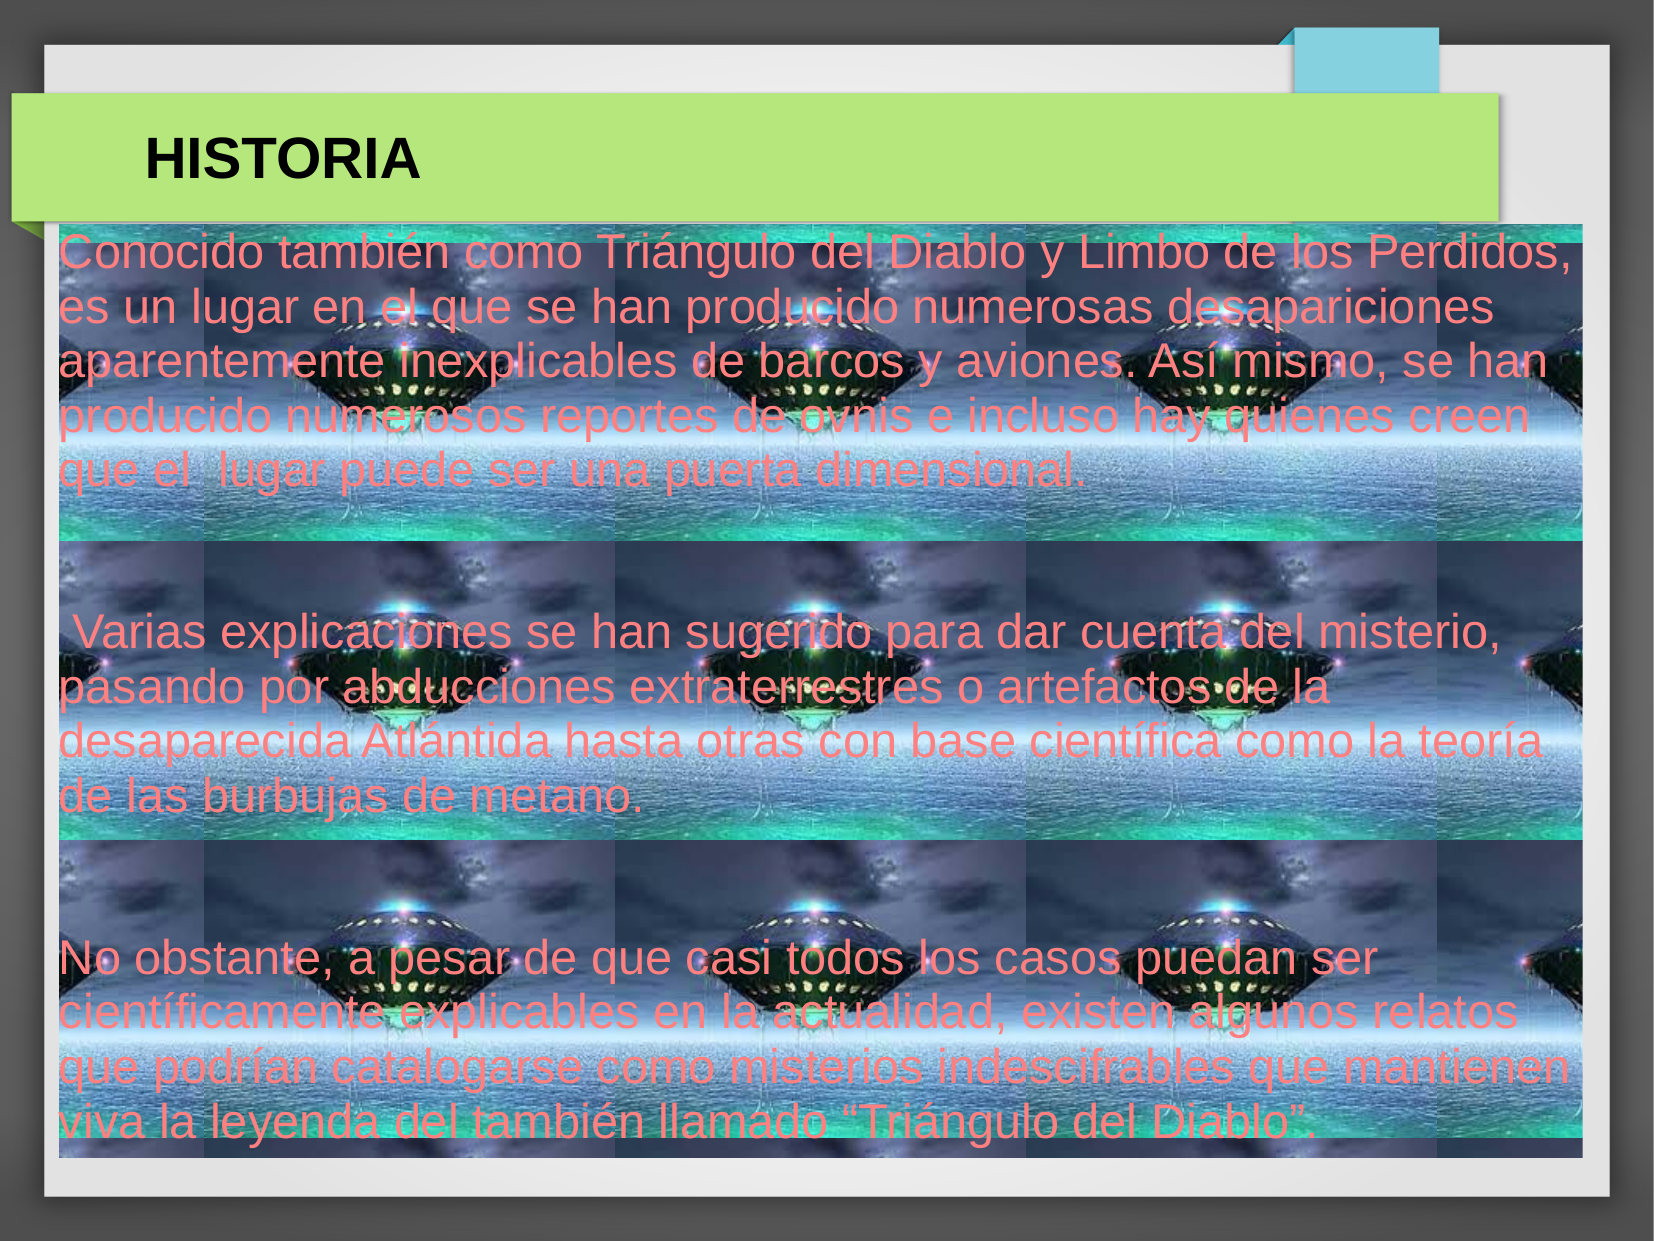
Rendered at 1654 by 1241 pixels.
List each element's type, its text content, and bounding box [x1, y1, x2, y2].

picture [0, 0, 1654, 1241]
text_box HISTORIA [129, 118, 839, 198]
list Conocido también como Triángulo del Diablo y Limbo de los Perdidos, es un lugar en el que se han producido numerosas desapariciones aparentemente inexplicables de barcos y aviones. Así mismo, se han producido numerosos reportes de ovnis e incluso hay quienes creen que el lugar puede ser una puerta dimensional. Varias explicaciones se han sugerido para dar cuenta del misterio, pasando por abducciones extraterrestres o artefactos de la desaparecida Atlántida hasta otras con base científica como la teoría de las burbujas de metano. No obstante, a pesar de que casi todos los casos puedan ser científicamente explicables en la actualidad, existen algunos relatos que podrían catalogarse como misterios indescifrables que mantienen viva la leyenda del también llamado “Triángulo del Diablo”. [59, 224, 1583, 1158]
